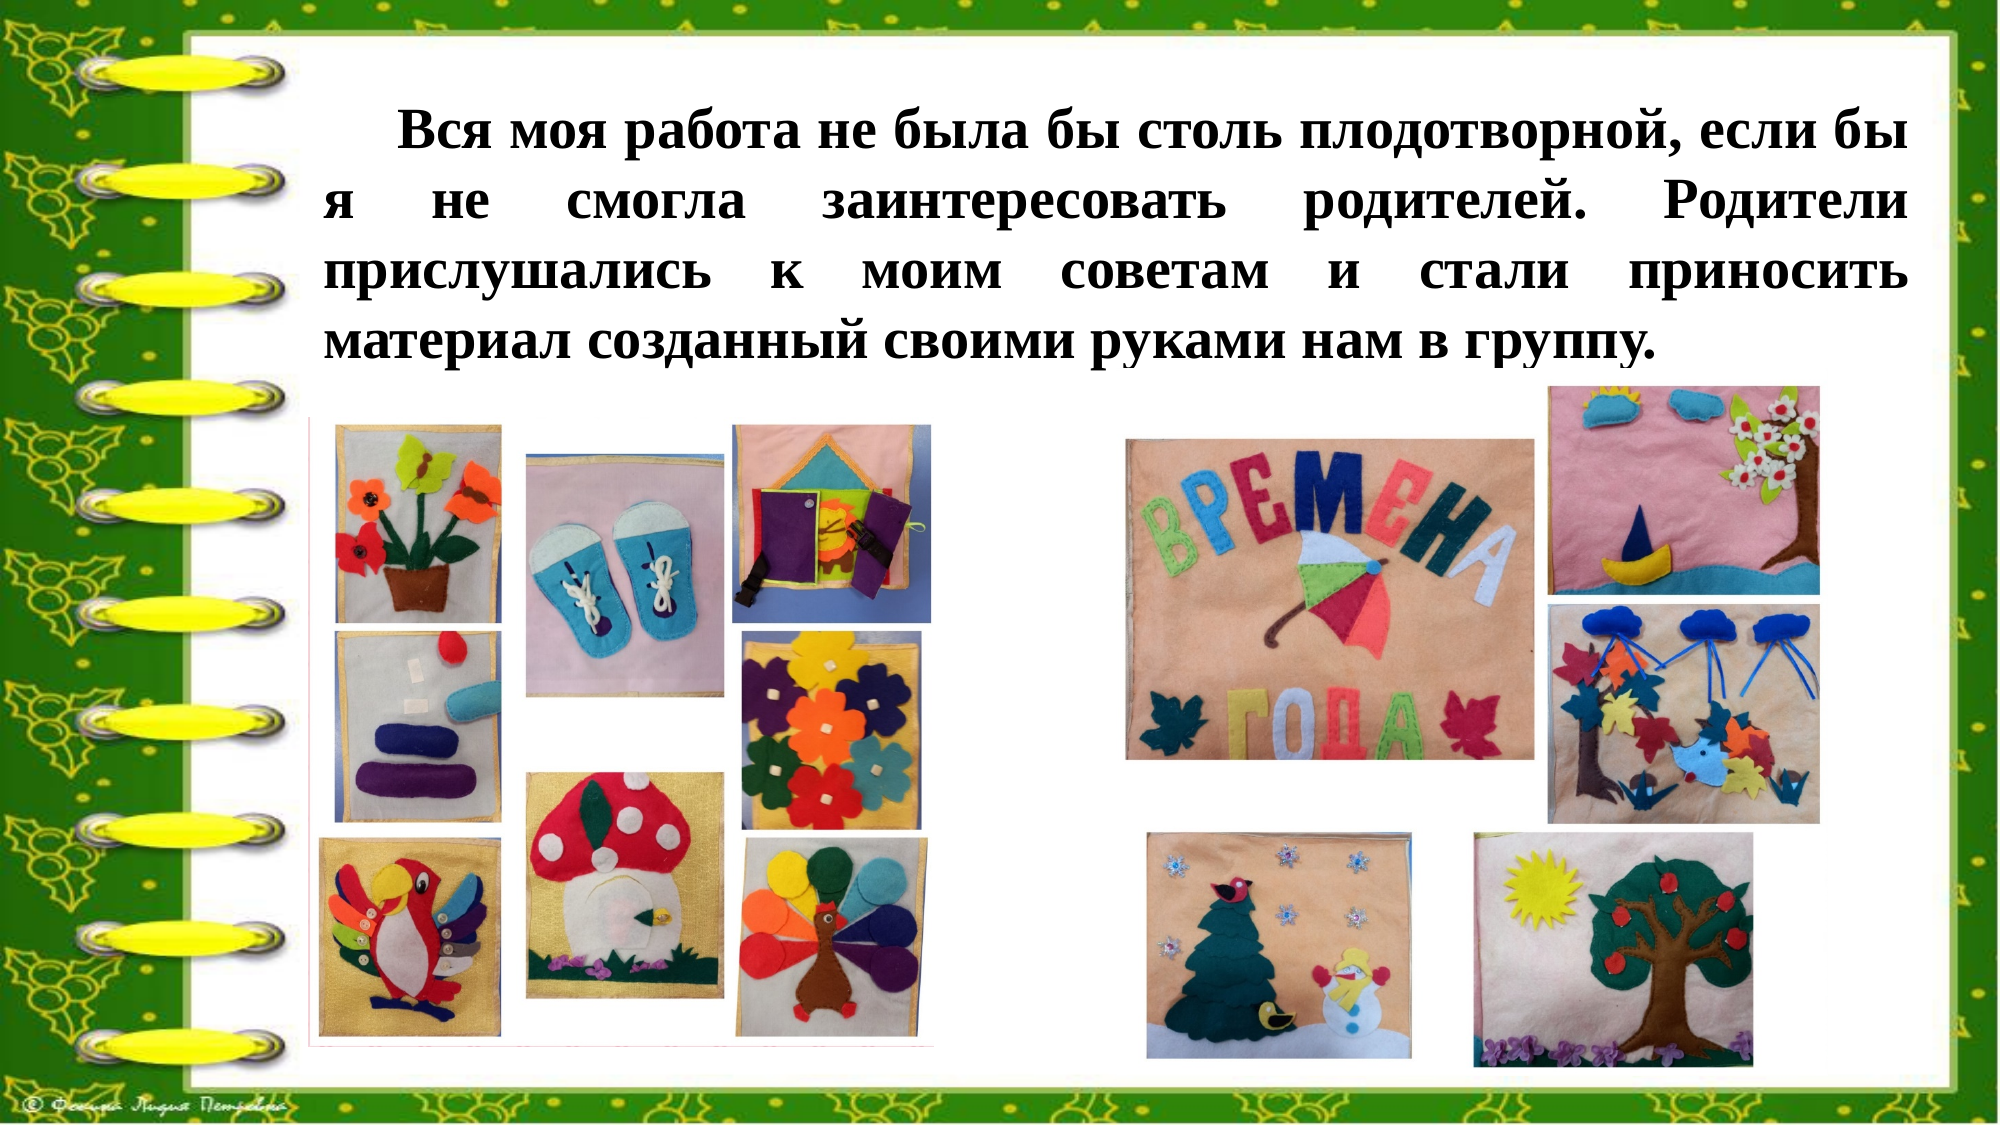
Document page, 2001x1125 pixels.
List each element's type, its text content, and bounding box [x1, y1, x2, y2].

picture [0, 0, 2000, 1125]
text_box Вся моя работа не была бы столь плодотворной, если бы я не смогла заинтересовать родителей. Родители прислушались к моим советам и стали приносить материал созданный своими руками нам в группу. [308, 82, 1925, 513]
